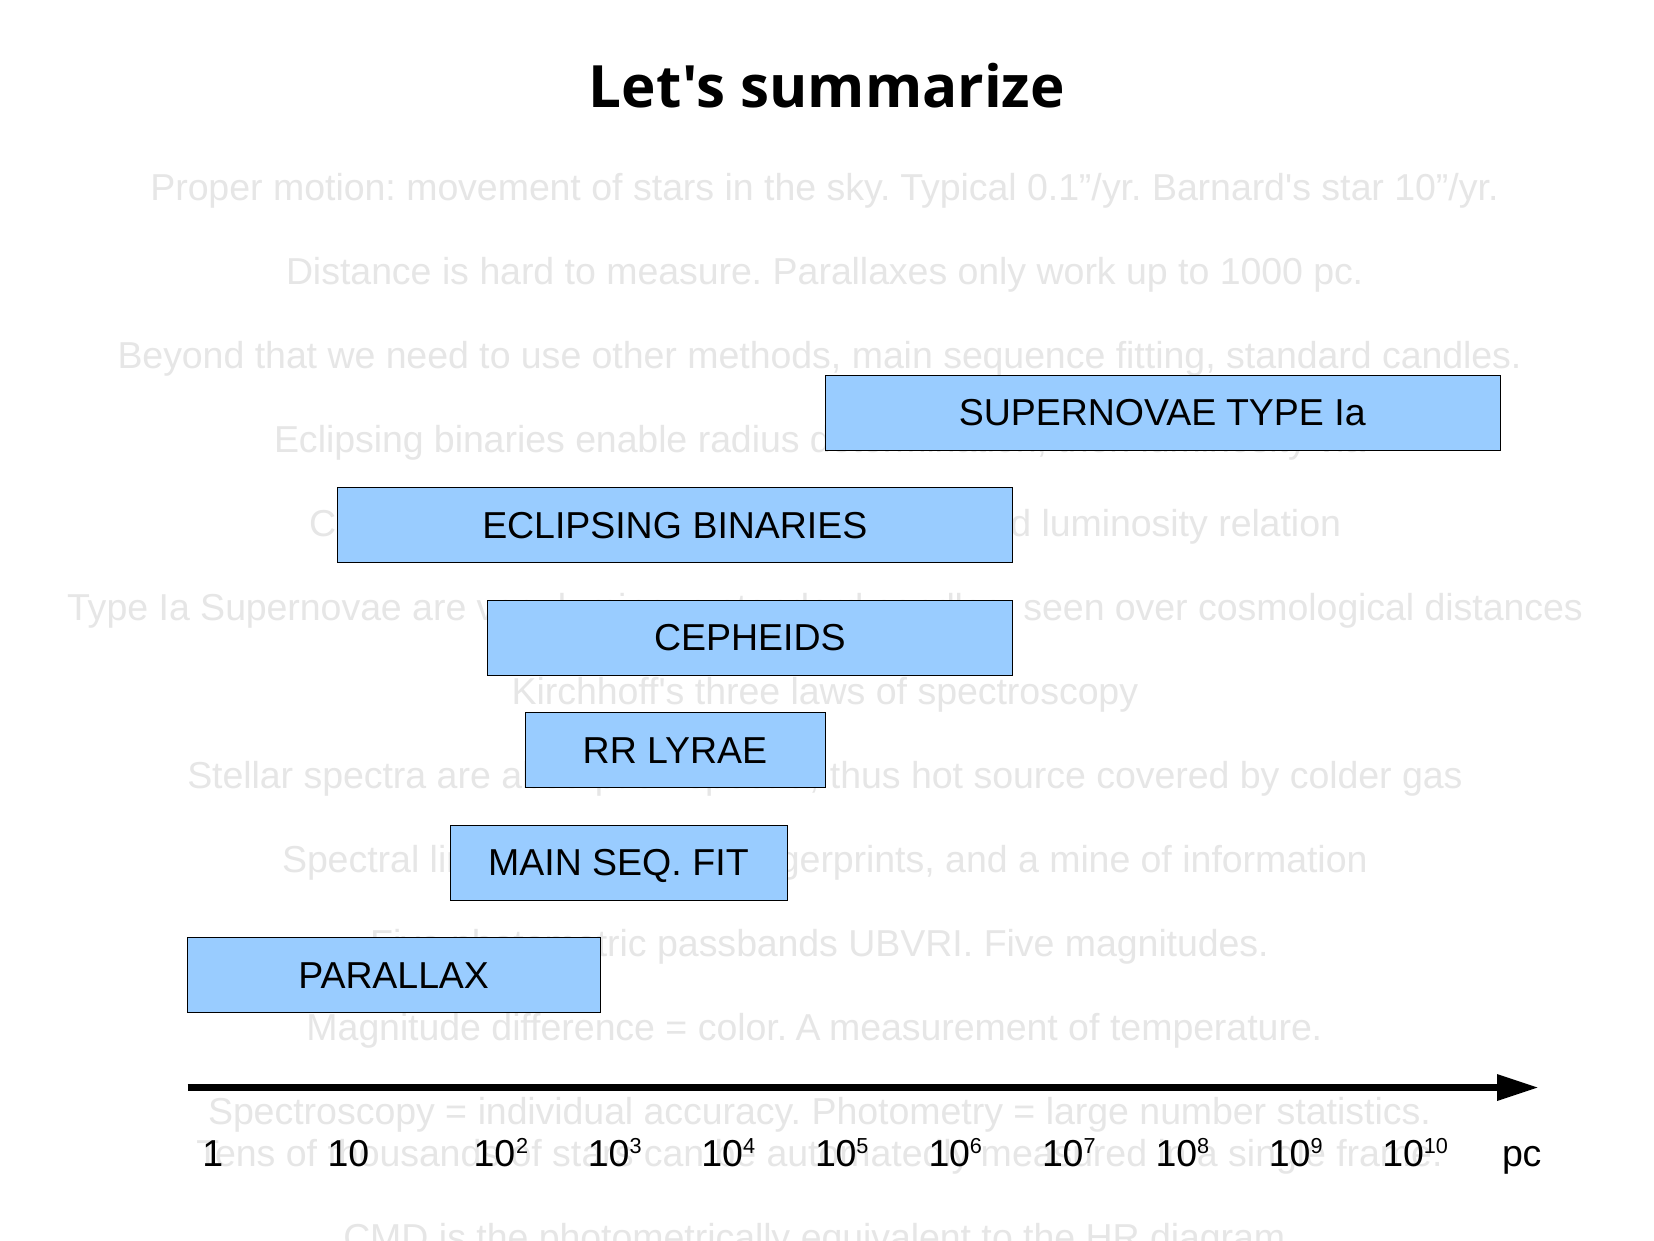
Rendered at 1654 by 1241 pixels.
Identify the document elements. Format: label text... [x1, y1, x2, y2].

text_box Proper motion: movement of stars in the sky. Typical 0.1”/yr. Barnard's star 10”/yr. Distance is hard to measure. Parallaxes only work up to 1000 pc. Beyond that we need to use other methods, main sequence fitting, standard candles. Eclipsing binaries enable radius determination, then luminosity via Cepheids and RR Lyrae have known period luminosity relation Type Ia Supernovae are very luminous standard candles, seen over cosmological distances Kirchhoff's three laws of spectroscopy Stellar spectra are absorption spectra, thus hot source covered by colder gas Spectral lines are chemical fingerprints, and a mine of information Five photometric passbands UBVRI. Five magnitudes. Magnitude difference = color. A measurement of temperature. Spectroscopy = individual accuracy. Photometry = large number statistics. Tens of thousands of stars can be automatedly measured in a single frame. CMD is the photometrically equivalent to the HR diagram. [37, 159, 1613, 1241]
text_box PARALLAX [187, 937, 601, 1013]
text_box MAIN SEQ. FIT [450, 825, 788, 901]
text_box 1 10 102 103 104 105 106 107 108 109 1010 pc [187, 1125, 1576, 1184]
text_box SUPERNOVAE TYPE Ia [825, 375, 1501, 451]
text_box Let's summarize [0, 37, 1654, 121]
text_box RR LYRAE [525, 712, 826, 788]
text_box ECLIPSING BINARIES [337, 487, 1013, 563]
text_box CEPHEIDS [487, 600, 1013, 676]
